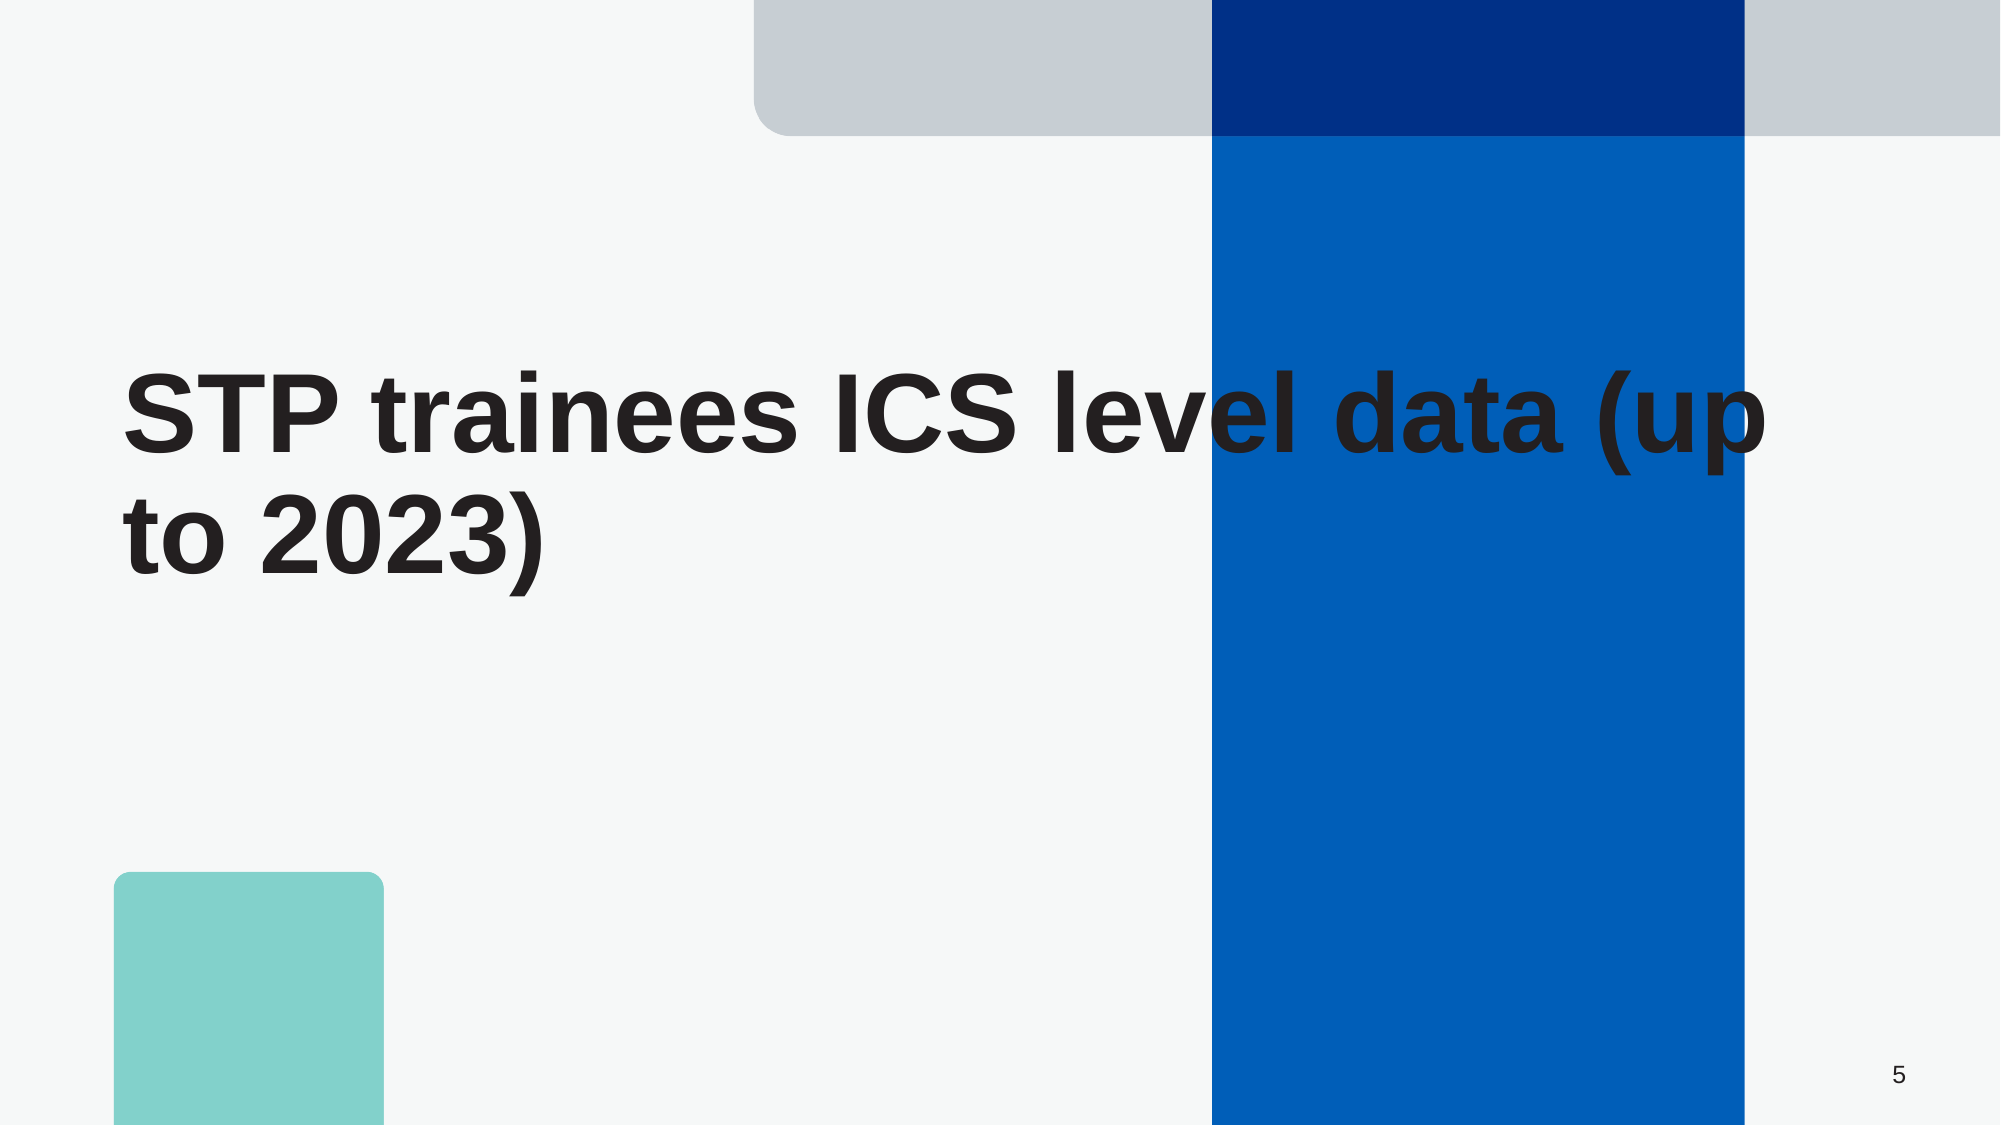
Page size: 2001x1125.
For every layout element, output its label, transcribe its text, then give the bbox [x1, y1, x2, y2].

title STP trainees ICS level data (up to 2023) [122, 355, 984, 573]
